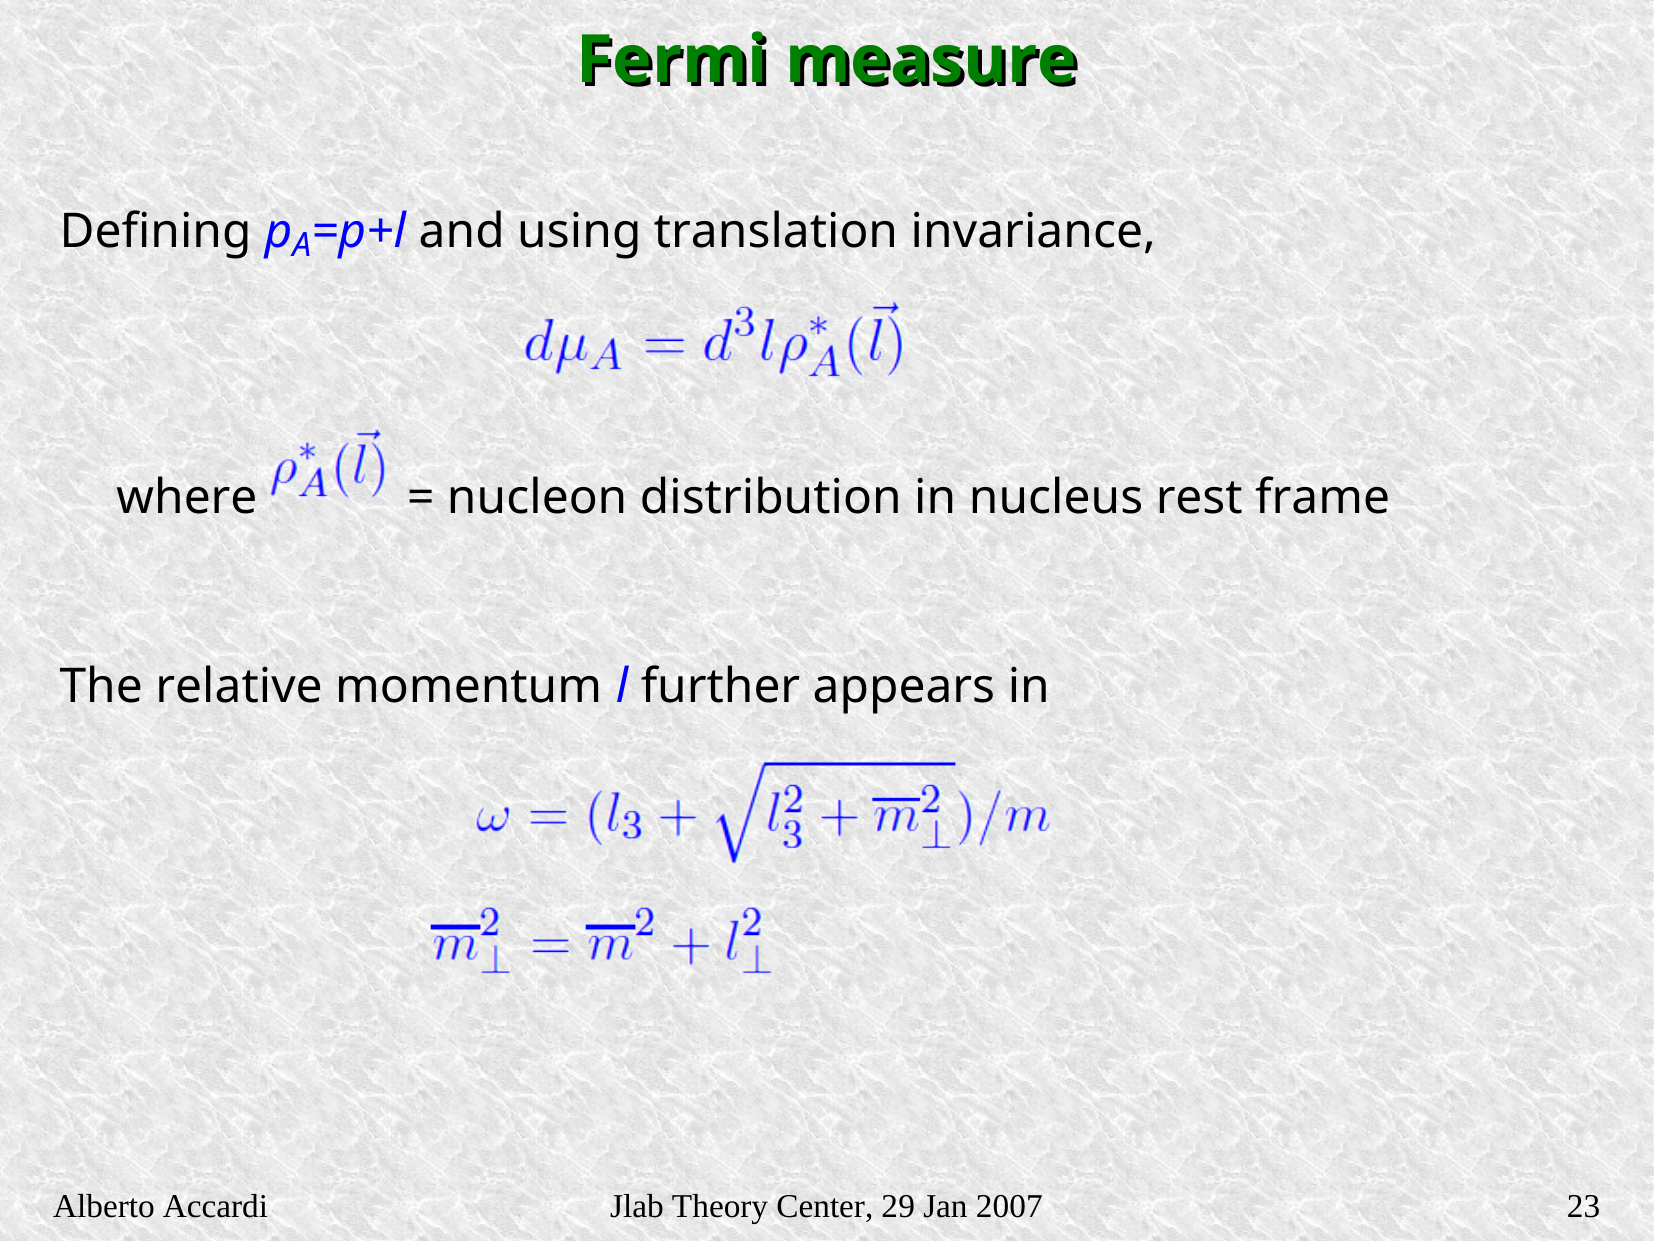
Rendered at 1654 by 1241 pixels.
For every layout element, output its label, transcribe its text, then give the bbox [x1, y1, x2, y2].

picture [0, 0, 1654, 1241]
picture [484, 500, 497, 510]
text_box The relative momentum l further appears in [44, 643, 1654, 719]
text_box Fermi measure [29, 4, 1624, 132]
picture [1006, 500, 1019, 510]
picture [646, 500, 660, 510]
picture [508, 286, 926, 394]
picture [1098, 500, 1111, 510]
picture [575, 500, 590, 510]
text_box Defining pA=p+l and using translation invariance, where = nucleon distribution in nucleus rest frame [44, 188, 1654, 500]
picture [850, 500, 865, 510]
picture [791, 500, 804, 510]
picture [1298, 500, 1310, 510]
picture [762, 500, 776, 510]
